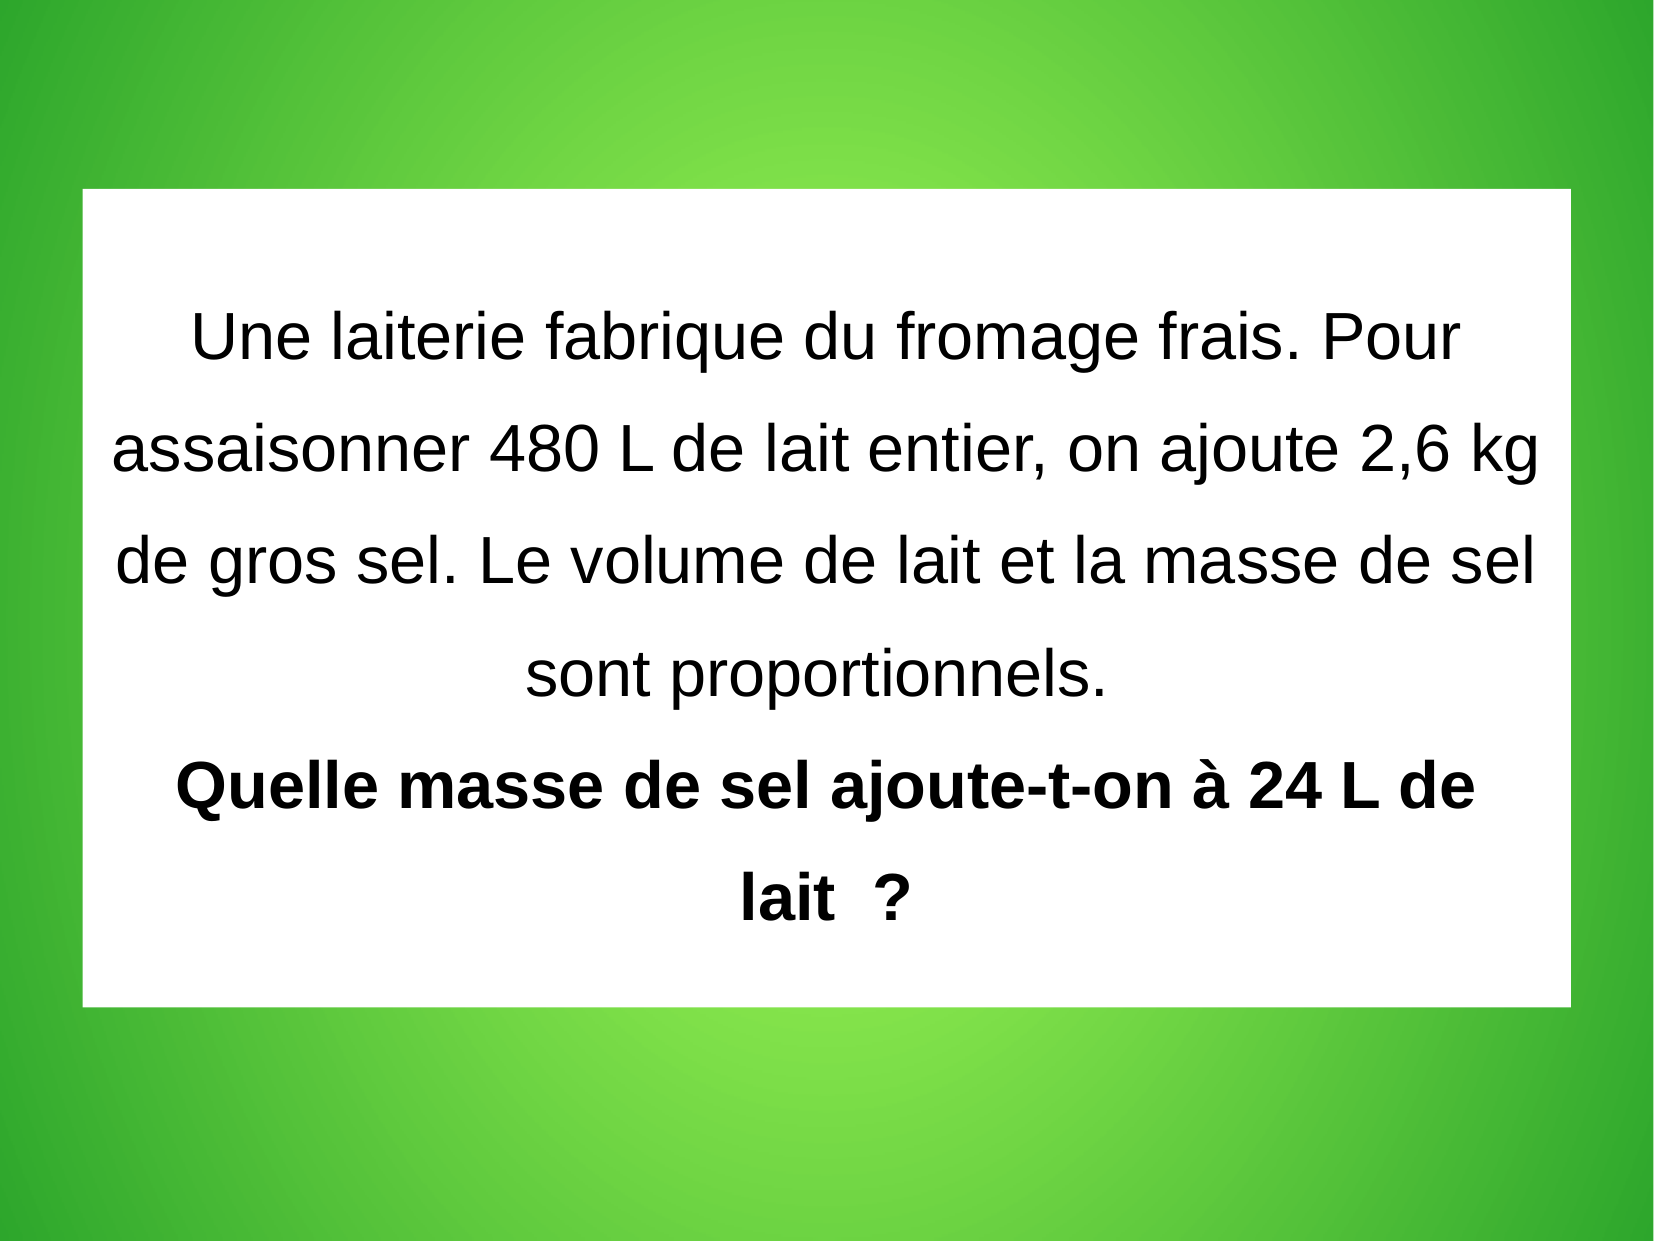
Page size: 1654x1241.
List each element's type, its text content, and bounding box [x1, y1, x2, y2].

picture [0, 0, 1654, 1241]
subtitle Une laiterie fabrique du fromage frais. Pour assaisonner 480 L de lait entier, on ajoute 2,6 kg de gros sel. Le volume de lait et la masse de sel sont proportionnels. Quelle masse de sel ajoute-t-on à 24 L de lait ? [82, 188, 1571, 1008]
title [82, 0, 1571, 188]
